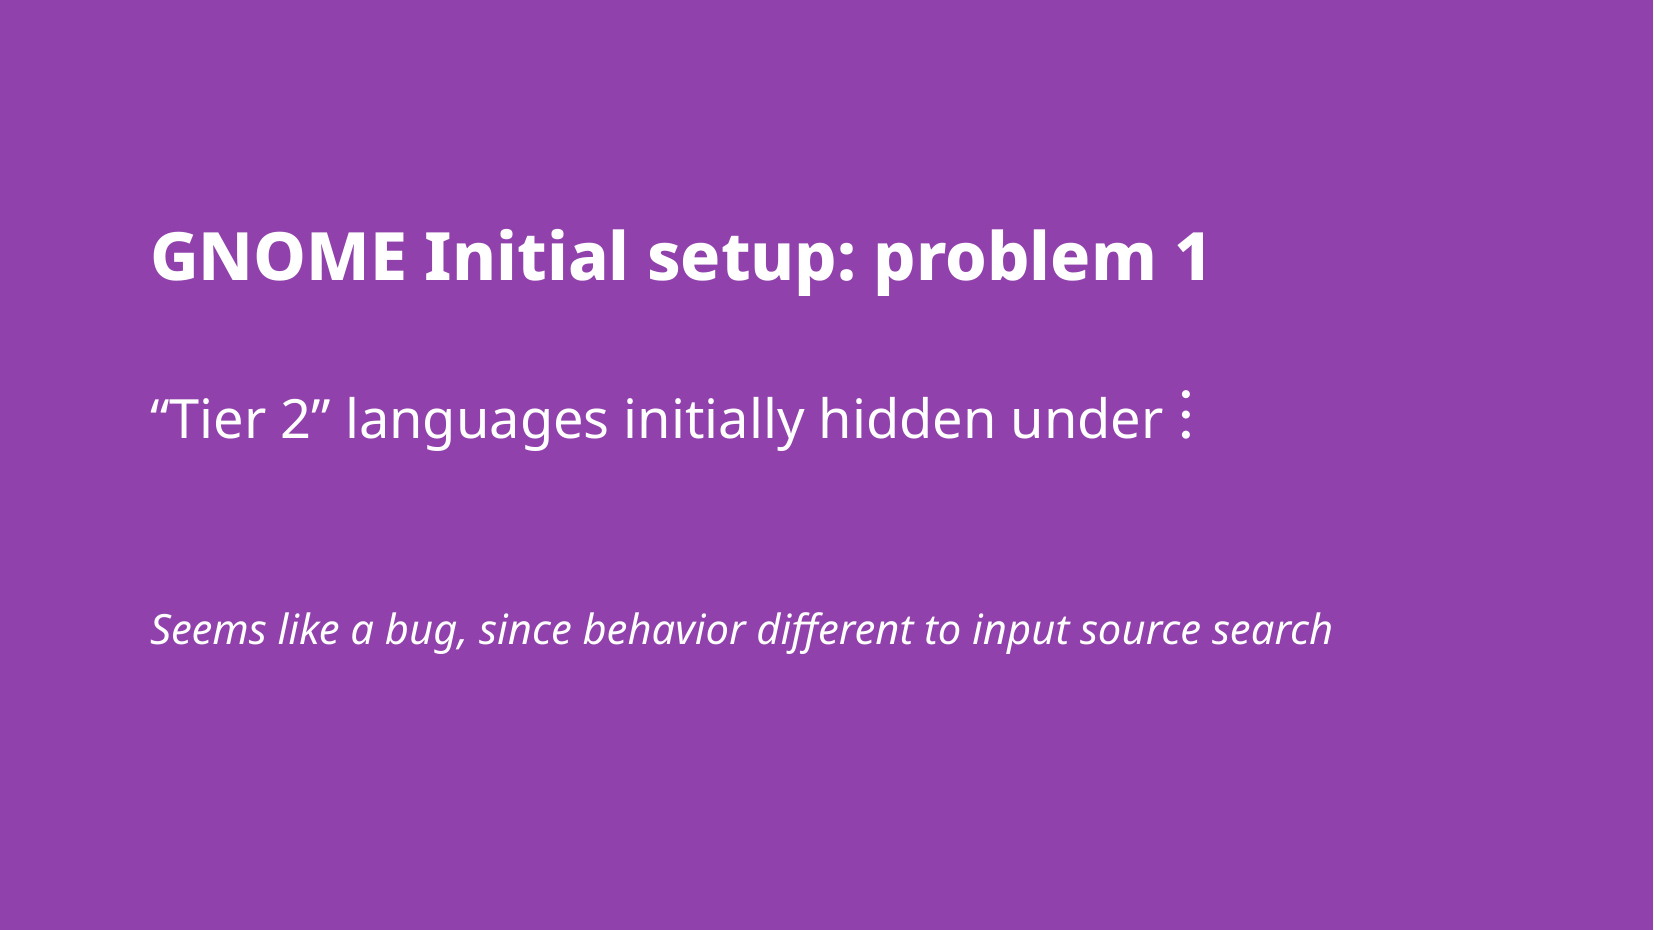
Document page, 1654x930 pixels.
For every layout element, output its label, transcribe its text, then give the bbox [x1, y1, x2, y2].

title GNOME Initial setup: problem 1 [150, 144, 1501, 301]
subtitle “Tier 2” languages initially hidden under ⫶ Seems like a bug, since behavior different to input source search [150, 337, 1501, 877]
